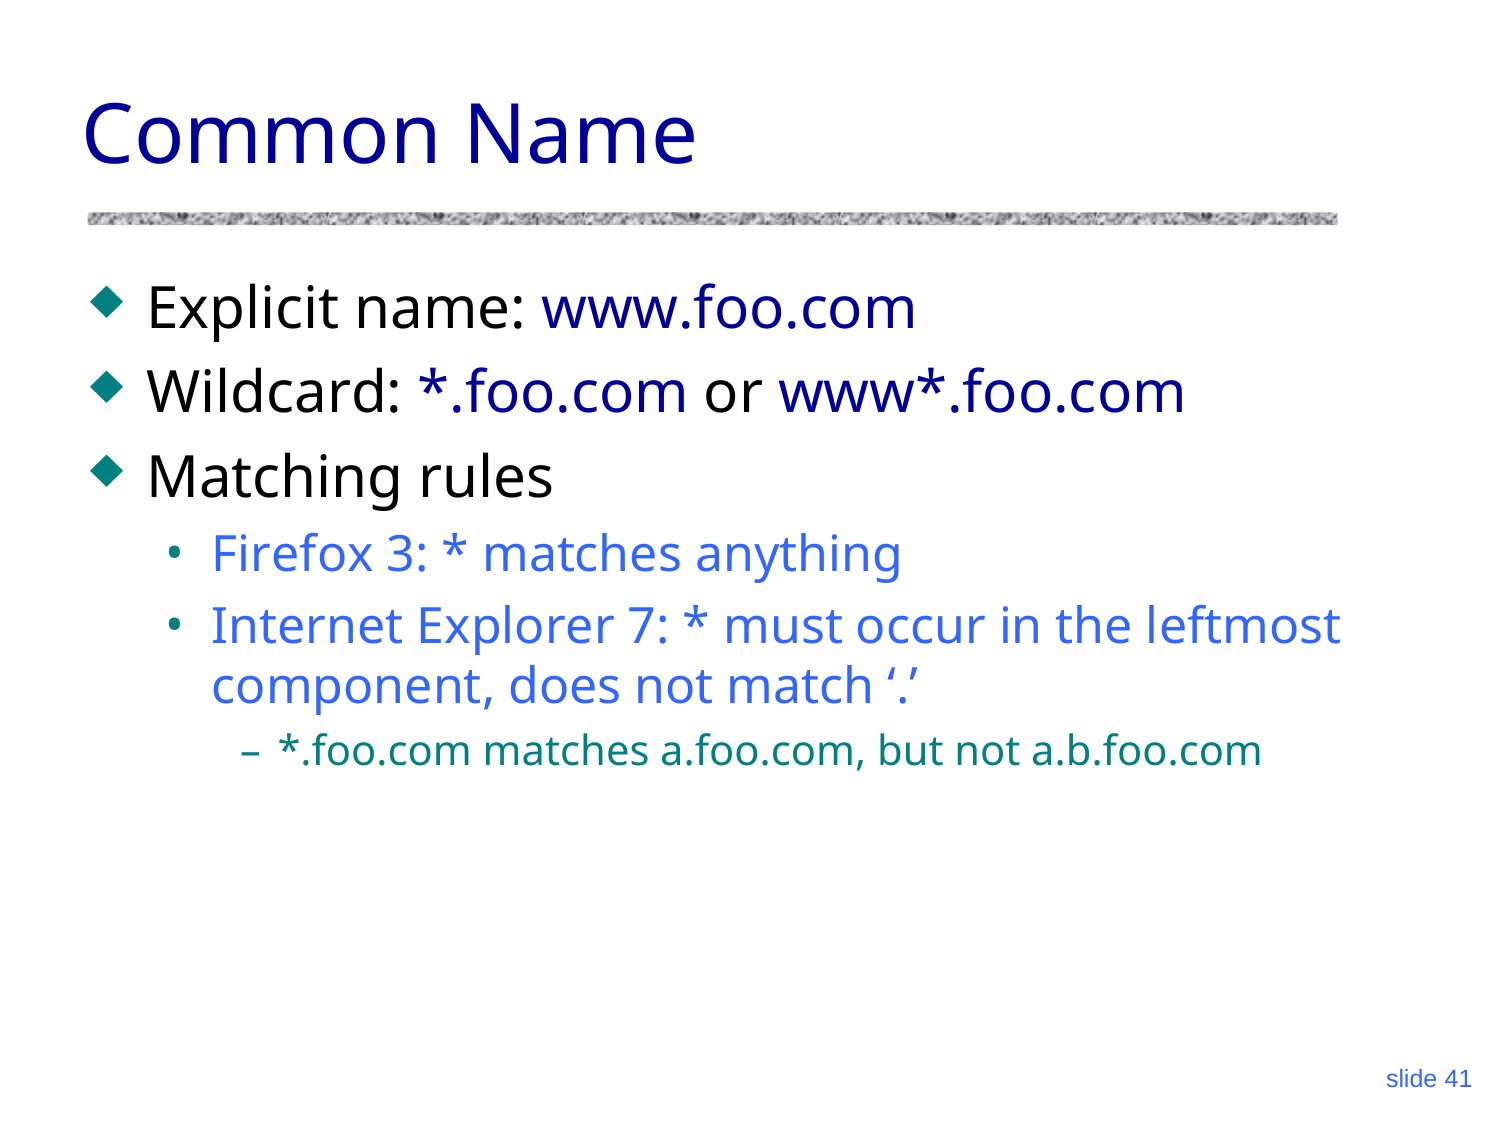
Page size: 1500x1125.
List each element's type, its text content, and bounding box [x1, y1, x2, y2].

picture [87, 212, 1338, 226]
title Common Name [66, 37, 1342, 188]
text_box slide <number> [1174, 1025, 1488, 1101]
list Explicit name: www.foo.com Wildcard: *.foo.com or www*.foo.com Matching rules Firefox 3: * matches anything Internet Explorer 7: * must occur in the leftmost component, does not match ‘.’ *.foo.com matches a.foo.com, but not a.b.foo.com [74, 262, 1475, 1075]
